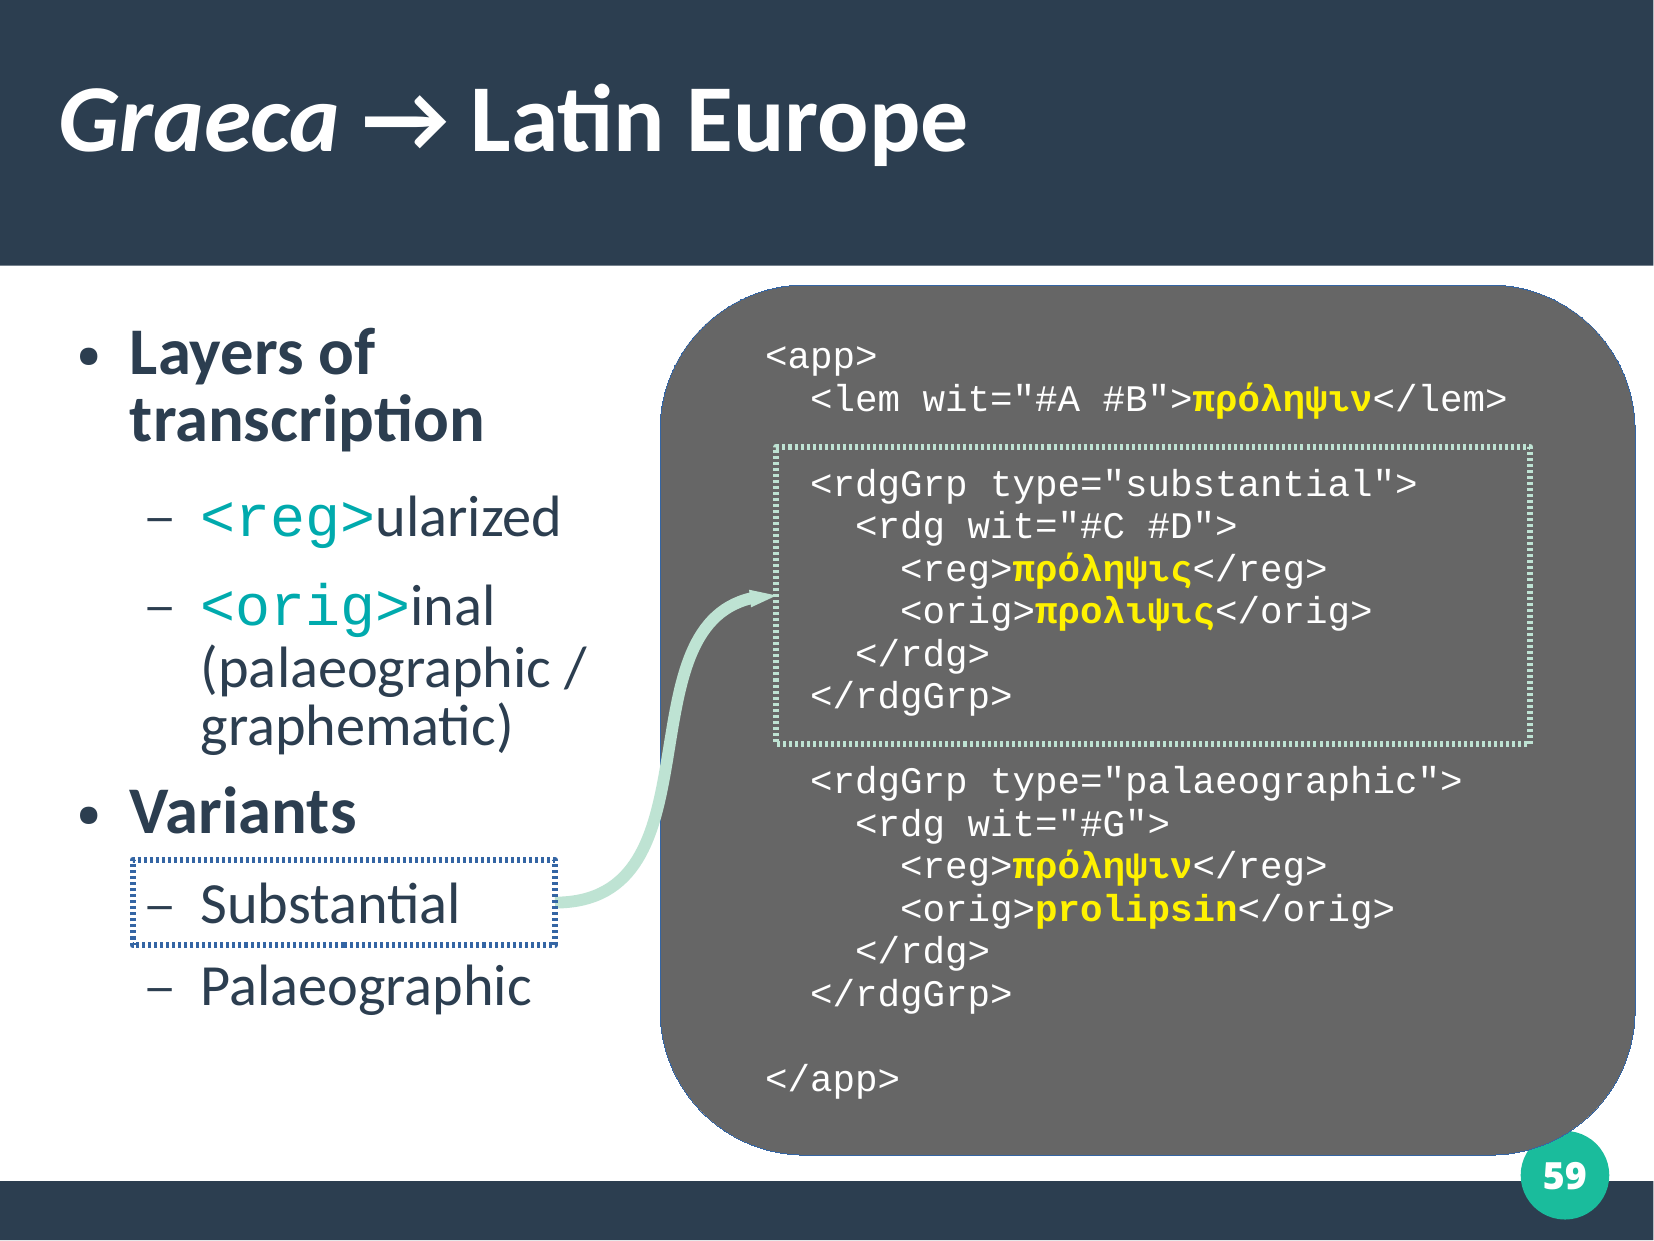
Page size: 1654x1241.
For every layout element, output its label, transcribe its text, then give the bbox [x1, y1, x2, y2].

title Graeca → Latin Europe [59, 49, 1595, 207]
text_box <app> <lem wit="#A #B">πρόληψιν</lem> <rdgGrp type="substantial"> <rdg wit="#C #D"> <reg>πρόληψις</reg> <orig>προλιψις</orig> </rdg> </rdgGrp> <rdgGrp type="palaeographic"> <rdg wit="#G"> <reg>πρόληψιν</reg> <orig>prolipsin</orig> </rdg> </rdgGrp> </app> [660, 285, 1636, 1156]
list Layers of transcription <reg>ularized <orig>inal (palaeographic / graphematic) Variants Substantial Palaeographic [59, 324, 646, 1152]
